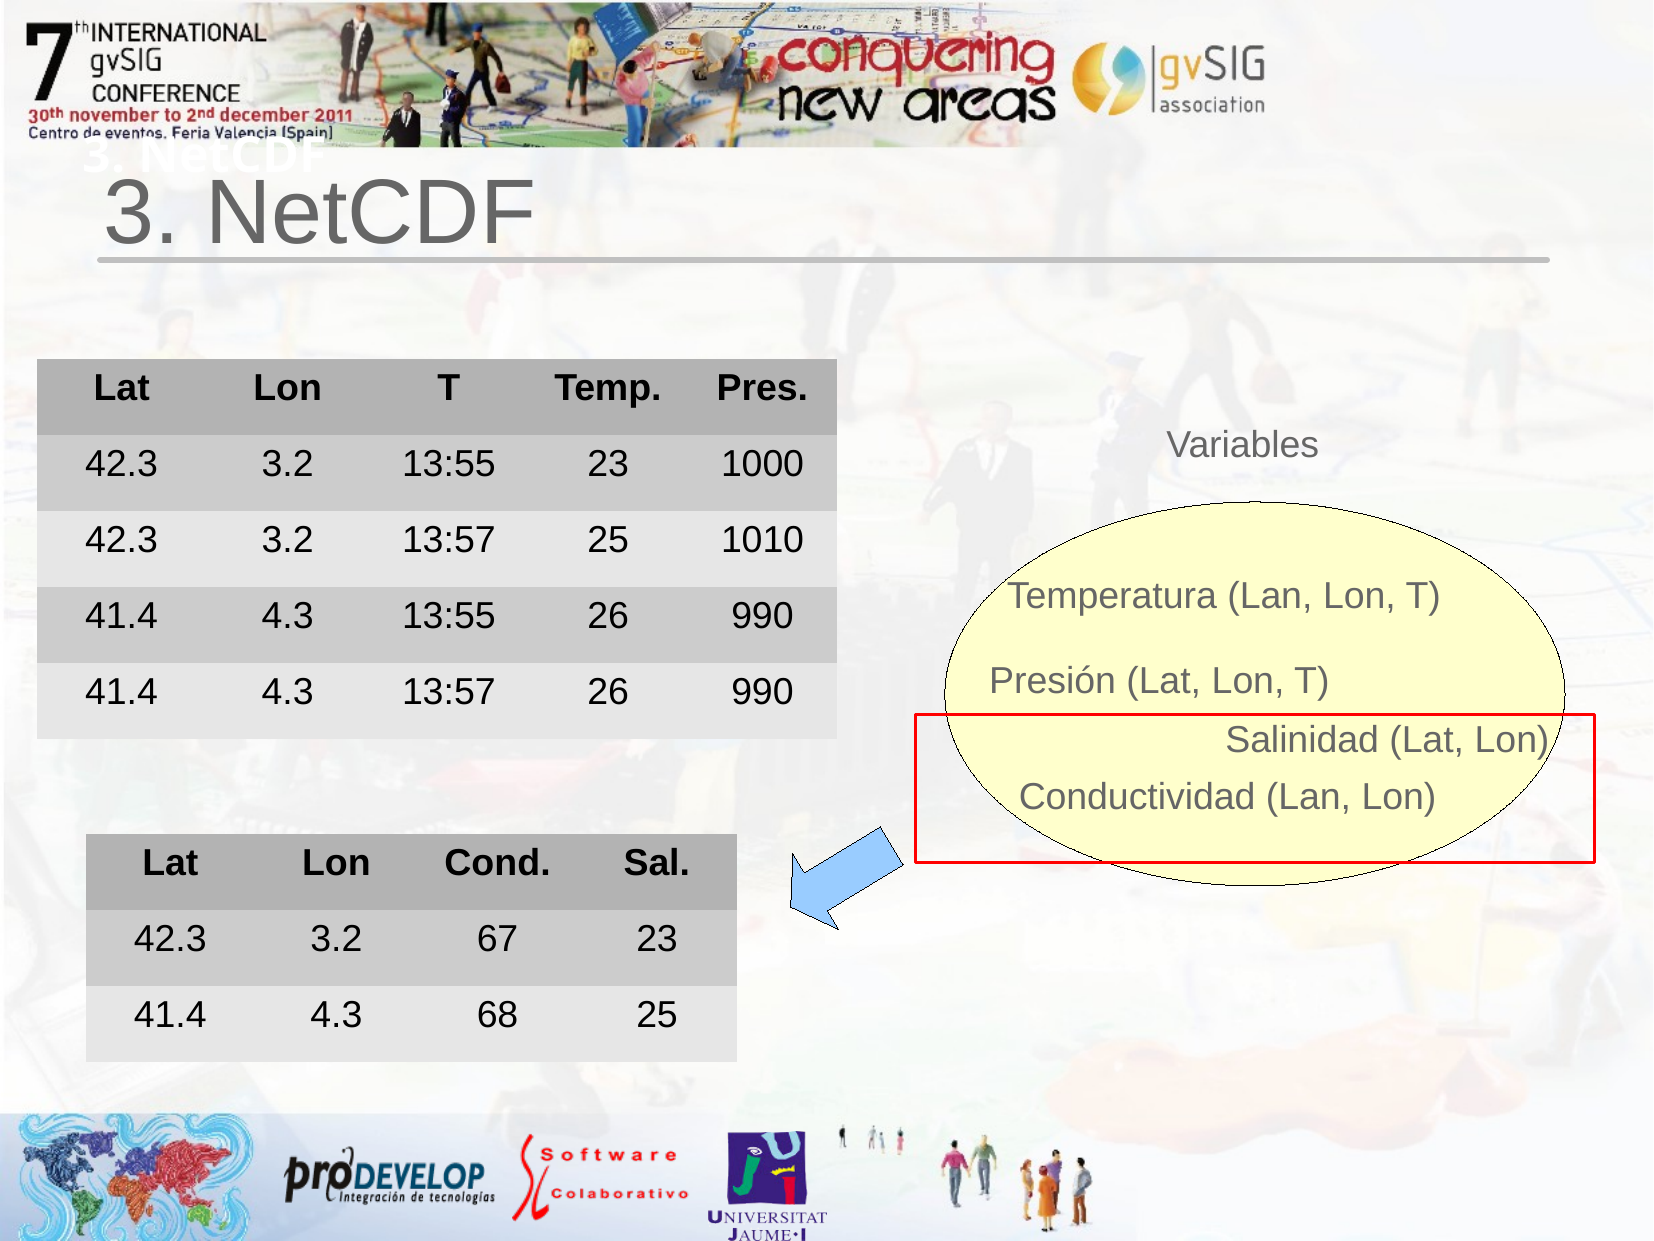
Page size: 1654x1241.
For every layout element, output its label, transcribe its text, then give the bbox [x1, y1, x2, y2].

table_cell 3.2 [206, 435, 369, 511]
table_cell 990 [688, 587, 837, 663]
table_header Lat [86, 834, 255, 910]
table_cell 13:57 [369, 663, 529, 739]
table_cell 3.2 [255, 910, 418, 986]
subtitle [917, 716, 1577, 861]
table_header T [369, 359, 529, 435]
table_cell 41.4 [86, 986, 255, 1062]
text_box Conductividad (Lan, Lon) [1003, 767, 1452, 825]
table_header Lon [255, 834, 418, 910]
table_cell 4.3 [206, 587, 369, 663]
table_cell 990 [688, 663, 837, 739]
table_cell 13:55 [369, 587, 529, 663]
table_cell 41.4 [37, 587, 206, 663]
table_header Cond. [418, 834, 577, 910]
table_cell 4.3 [206, 663, 369, 739]
table_cell 68 [418, 986, 577, 1062]
table_cell 42.3 [37, 435, 206, 511]
table_cell 23 [577, 910, 737, 986]
text_box Variables [1151, 415, 1335, 473]
table_cell 4.3 [255, 986, 418, 1062]
table_header Lon [206, 359, 369, 435]
subtitle [88, 295, 1577, 1114]
table_cell 3.2 [206, 511, 369, 587]
table_cell 67 [418, 910, 577, 986]
table_cell 42.3 [37, 511, 206, 587]
text_box 3. NetCDF [88, 153, 552, 272]
text_box [790, 826, 904, 930]
table_cell 23 [529, 435, 688, 511]
text_box Temperatura (Lan, Lon, T) [992, 566, 1457, 624]
table_cell 13:55 [369, 435, 529, 511]
table_cell 41.4 [37, 663, 206, 739]
table_cell 1010 [688, 511, 837, 587]
table_cell 26 [529, 663, 688, 739]
text_box Salinidad (Lat, Lon) [1210, 716, 1565, 768]
table_cell 1000 [688, 435, 837, 511]
table_header Pres. [688, 359, 837, 435]
table_cell 13:57 [369, 511, 529, 587]
table_header Temp. [529, 359, 688, 435]
table_cell 25 [577, 986, 737, 1062]
title 3. NetCDF [82, 49, 1571, 257]
text_box Presión (Lat, Lon, T) [974, 651, 1345, 709]
table_header Lat [37, 359, 206, 435]
table_cell 42.3 [86, 910, 255, 986]
table_cell 25 [529, 511, 688, 587]
table_cell 26 [529, 587, 688, 663]
picture [0, 0, 1654, 1241]
table_header Sal. [577, 834, 737, 910]
